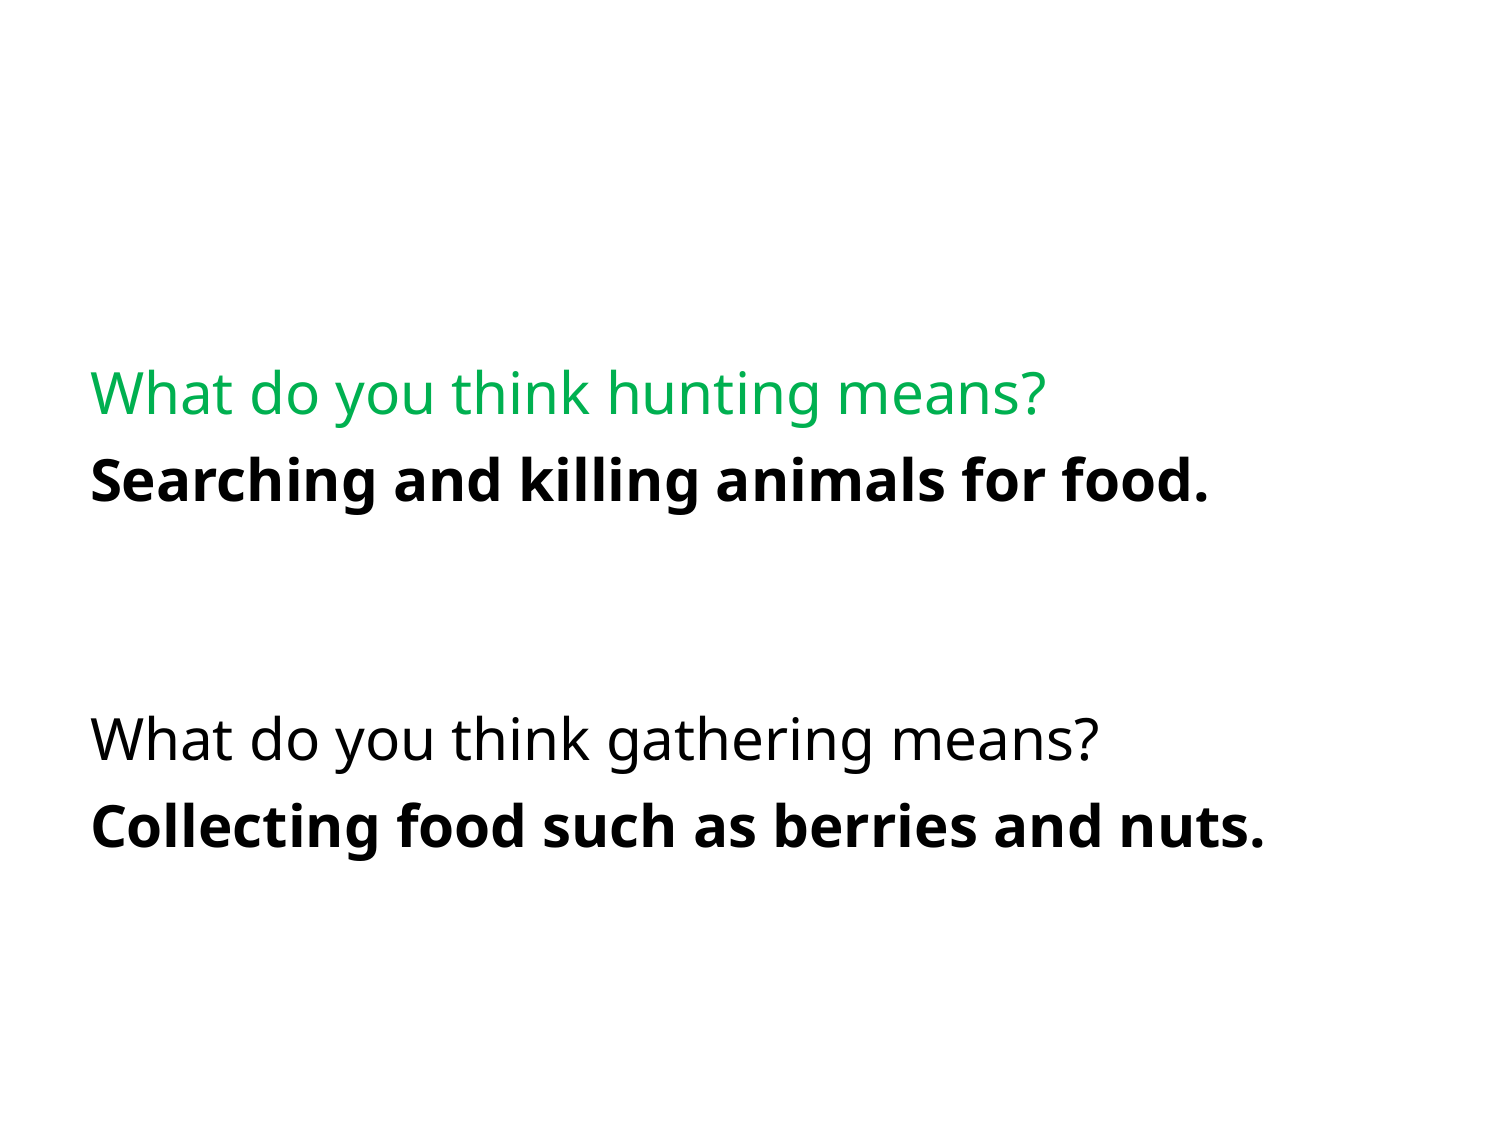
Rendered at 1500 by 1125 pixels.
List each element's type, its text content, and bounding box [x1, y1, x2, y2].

list What do you think hunting means? Searching and killing animals for food. What do you think gathering means? Collecting food such as berries and nuts. [75, 262, 1426, 1005]
